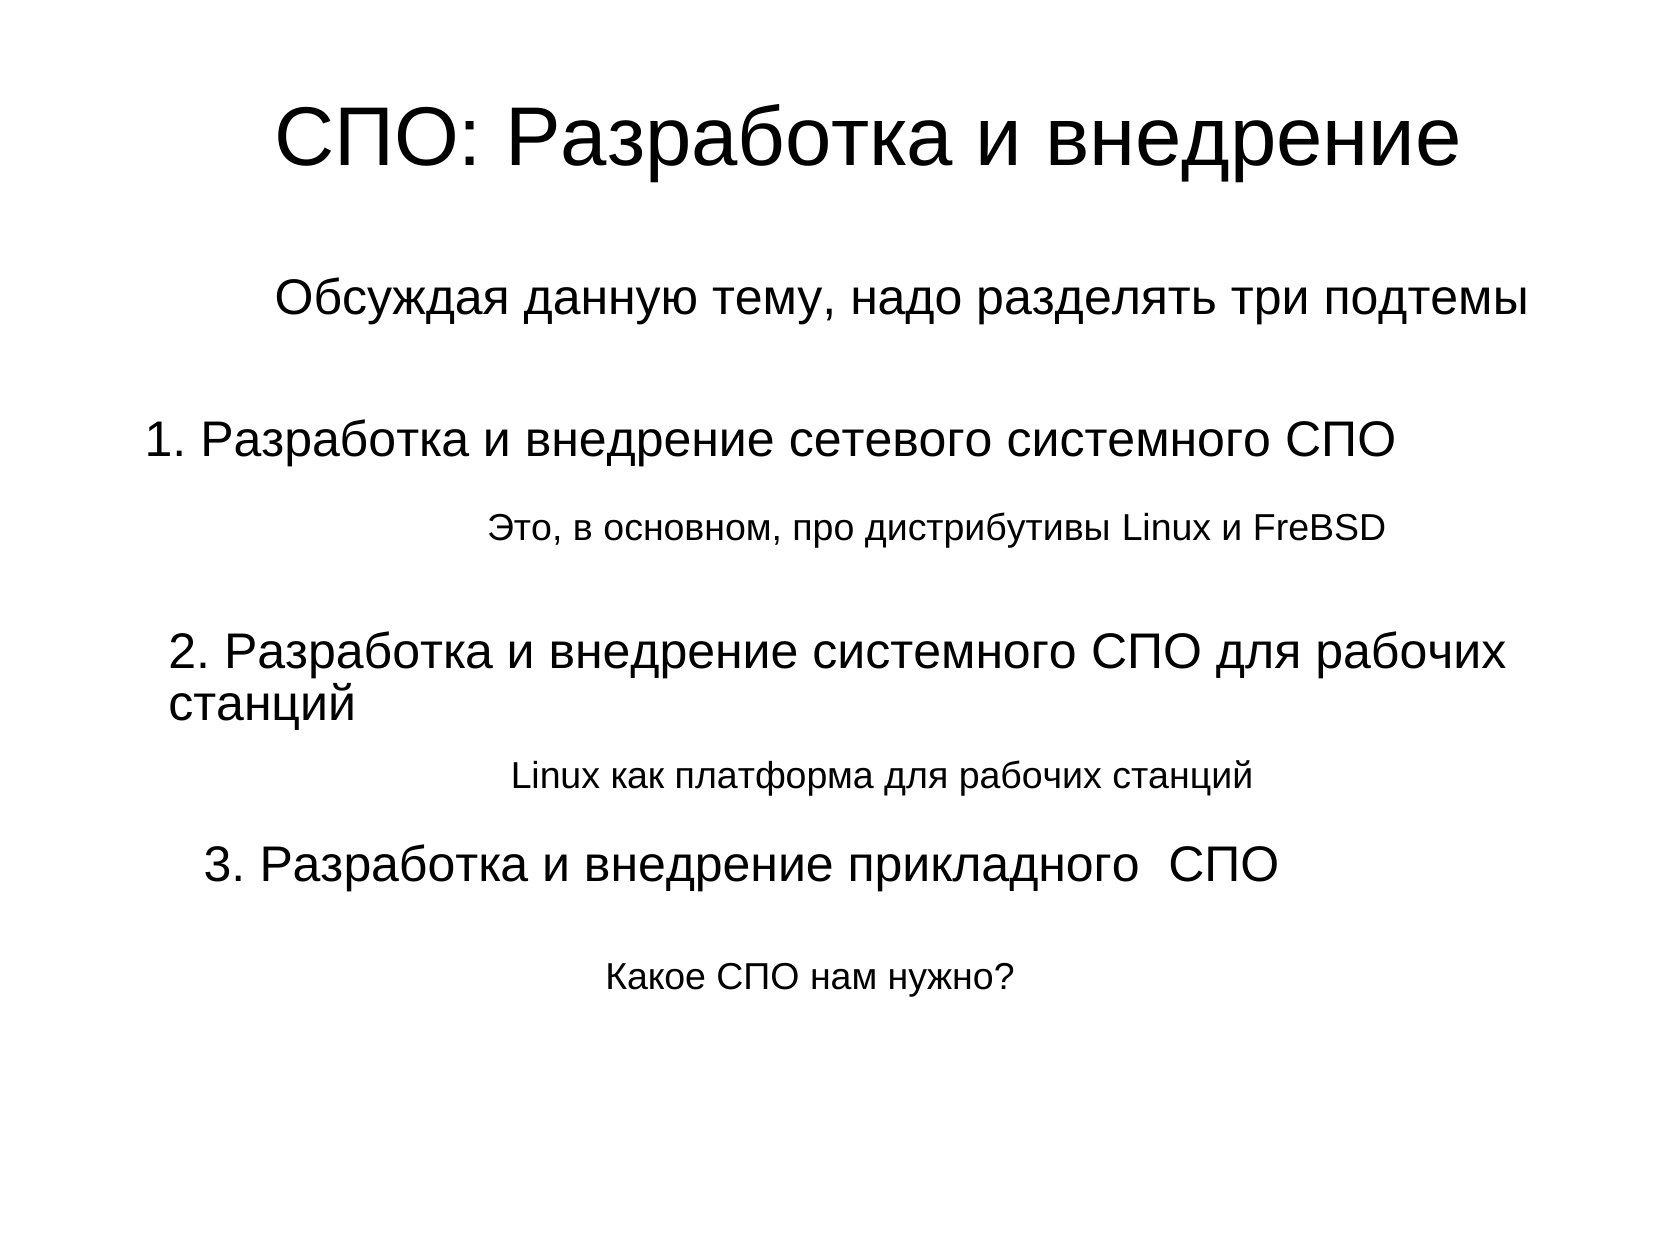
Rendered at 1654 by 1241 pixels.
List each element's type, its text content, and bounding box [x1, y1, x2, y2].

text_box Это, в основном, про дистрибутивы Linux и FreBSD [472, 501, 1453, 557]
text_box СПО: Разработка и внедрение [259, 88, 1524, 231]
text_box 2. Разработка и внедрение системного СПО для рабочих станций [153, 620, 1548, 692]
text_box Linux как платформа для рабочих станций [496, 750, 1335, 805]
text_box 1. Разработка и внедрение сетевого системного СПО [129, 407, 1465, 465]
text_box 3. Разработка и внедрение прикладного СПО [189, 832, 1359, 902]
text_box Обсуждая данную тему, надо разделять три подтемы [259, 265, 1560, 333]
text_box Какое СПО нам нужно? [590, 950, 1465, 1006]
